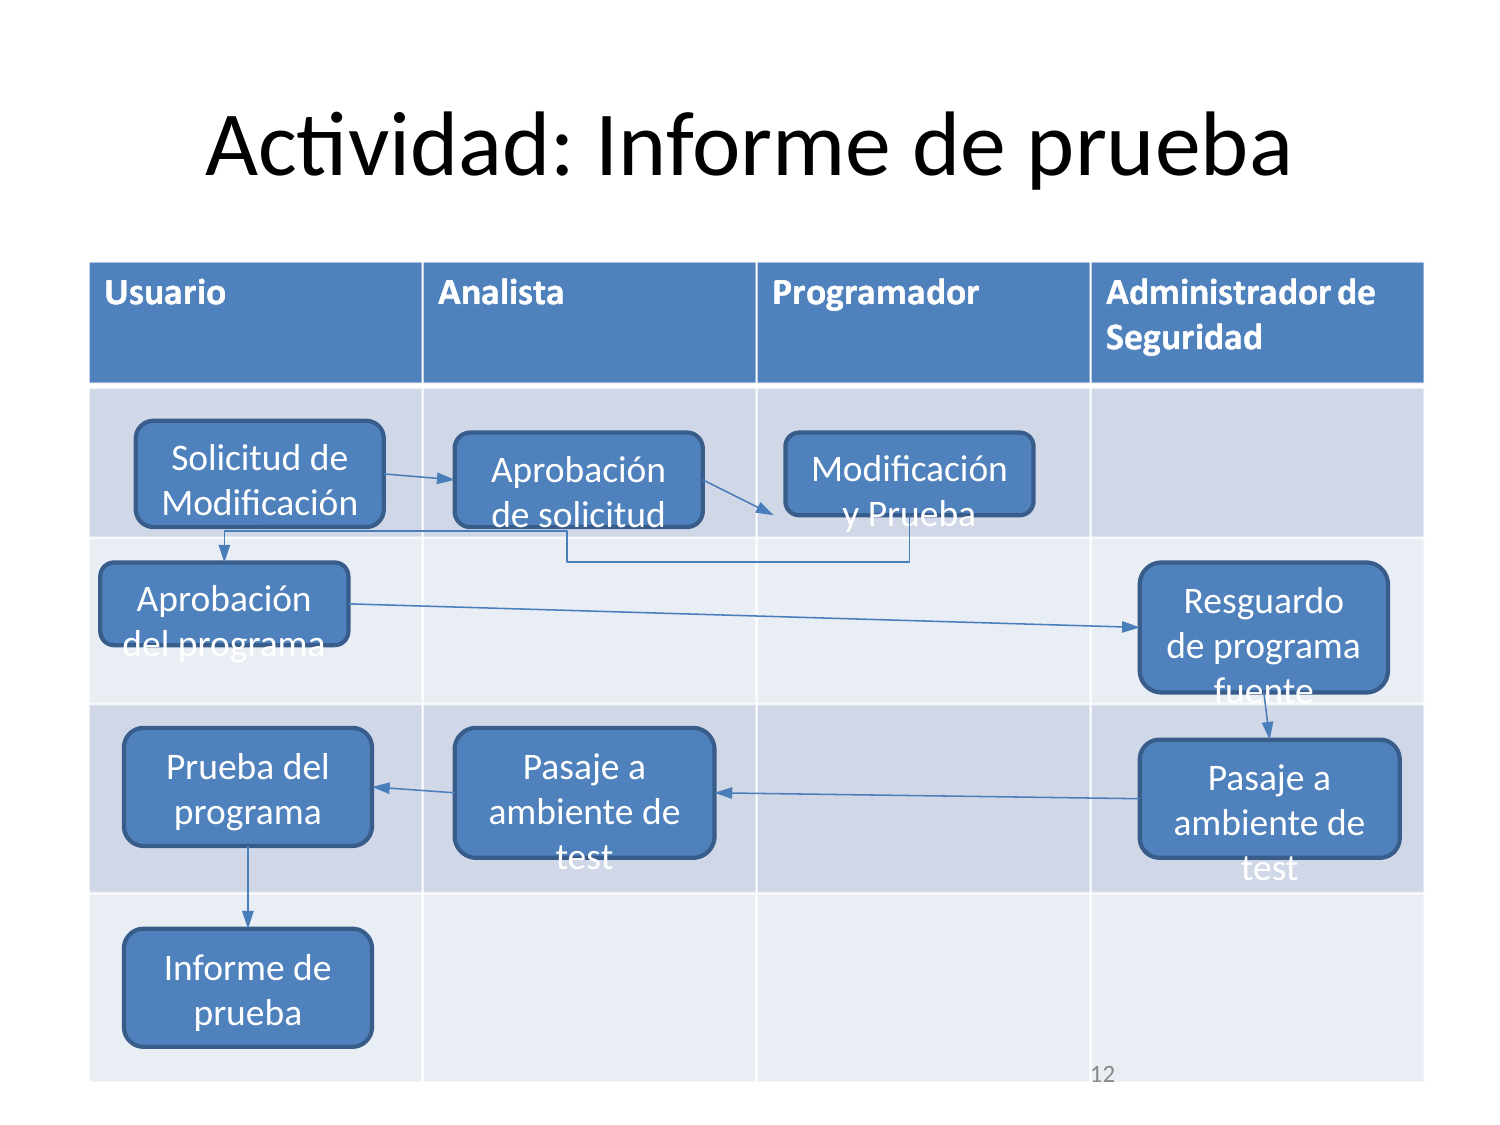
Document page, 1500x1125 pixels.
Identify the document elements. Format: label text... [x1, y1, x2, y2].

text_box Modificación y Prueba [785, 432, 1034, 516]
text_box Aprobación de solicitud [454, 432, 703, 528]
text_box Pasaje a ambiente de test [454, 727, 715, 858]
text_box Resguardo de programa fuente [1139, 562, 1388, 693]
text_box Solicitud de Modificación [135, 420, 384, 528]
text_box Pasaje a ambiente de test [1139, 739, 1400, 858]
text_box [1074, 1042, 1426, 1103]
text_box Informe de prueba [123, 928, 373, 1047]
text_box Aprobación del programa [100, 562, 349, 646]
picture [77, 250, 1437, 1094]
title Actividad: Informe de prueba [75, 45, 1426, 233]
text_box Prueba del programa [123, 727, 373, 847]
